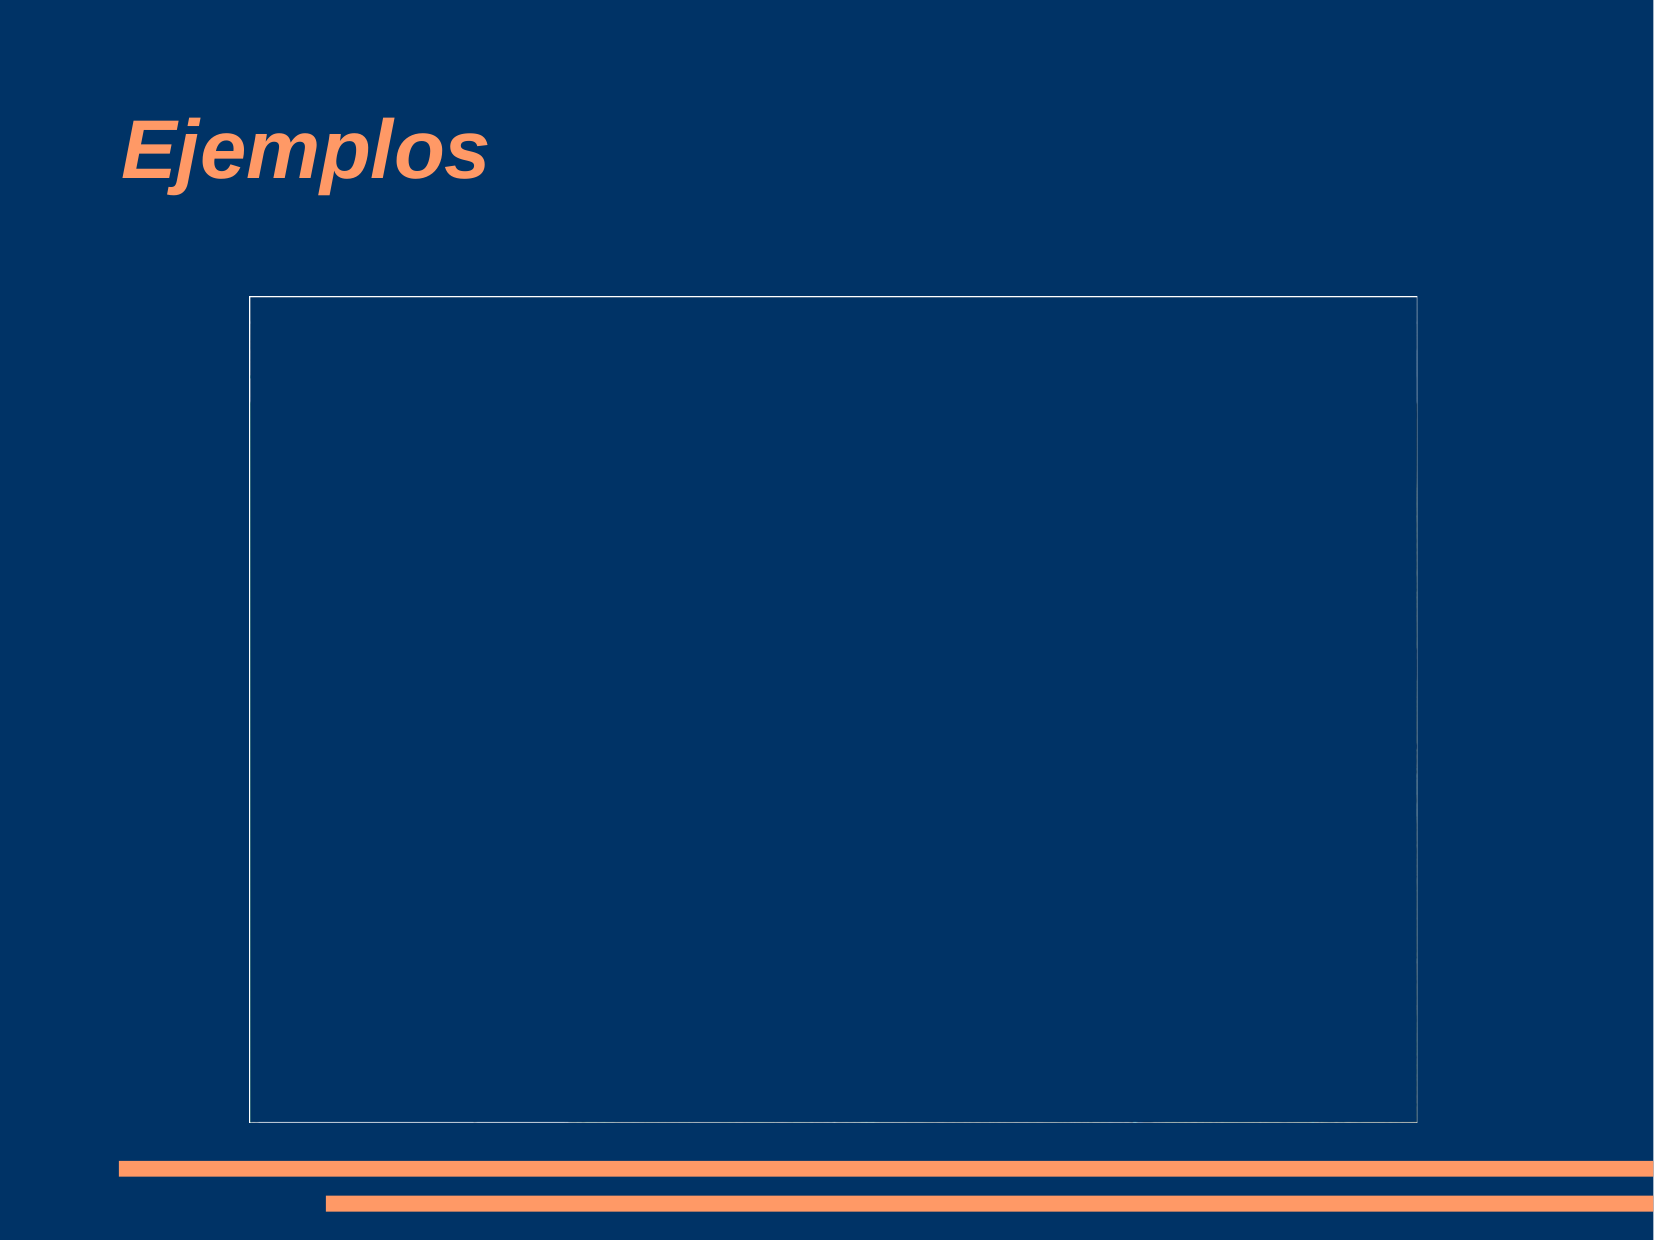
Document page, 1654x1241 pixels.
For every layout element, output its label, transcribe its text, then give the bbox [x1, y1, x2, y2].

title Ejemplos [121, 46, 1534, 254]
picture [247, 295, 1418, 1123]
